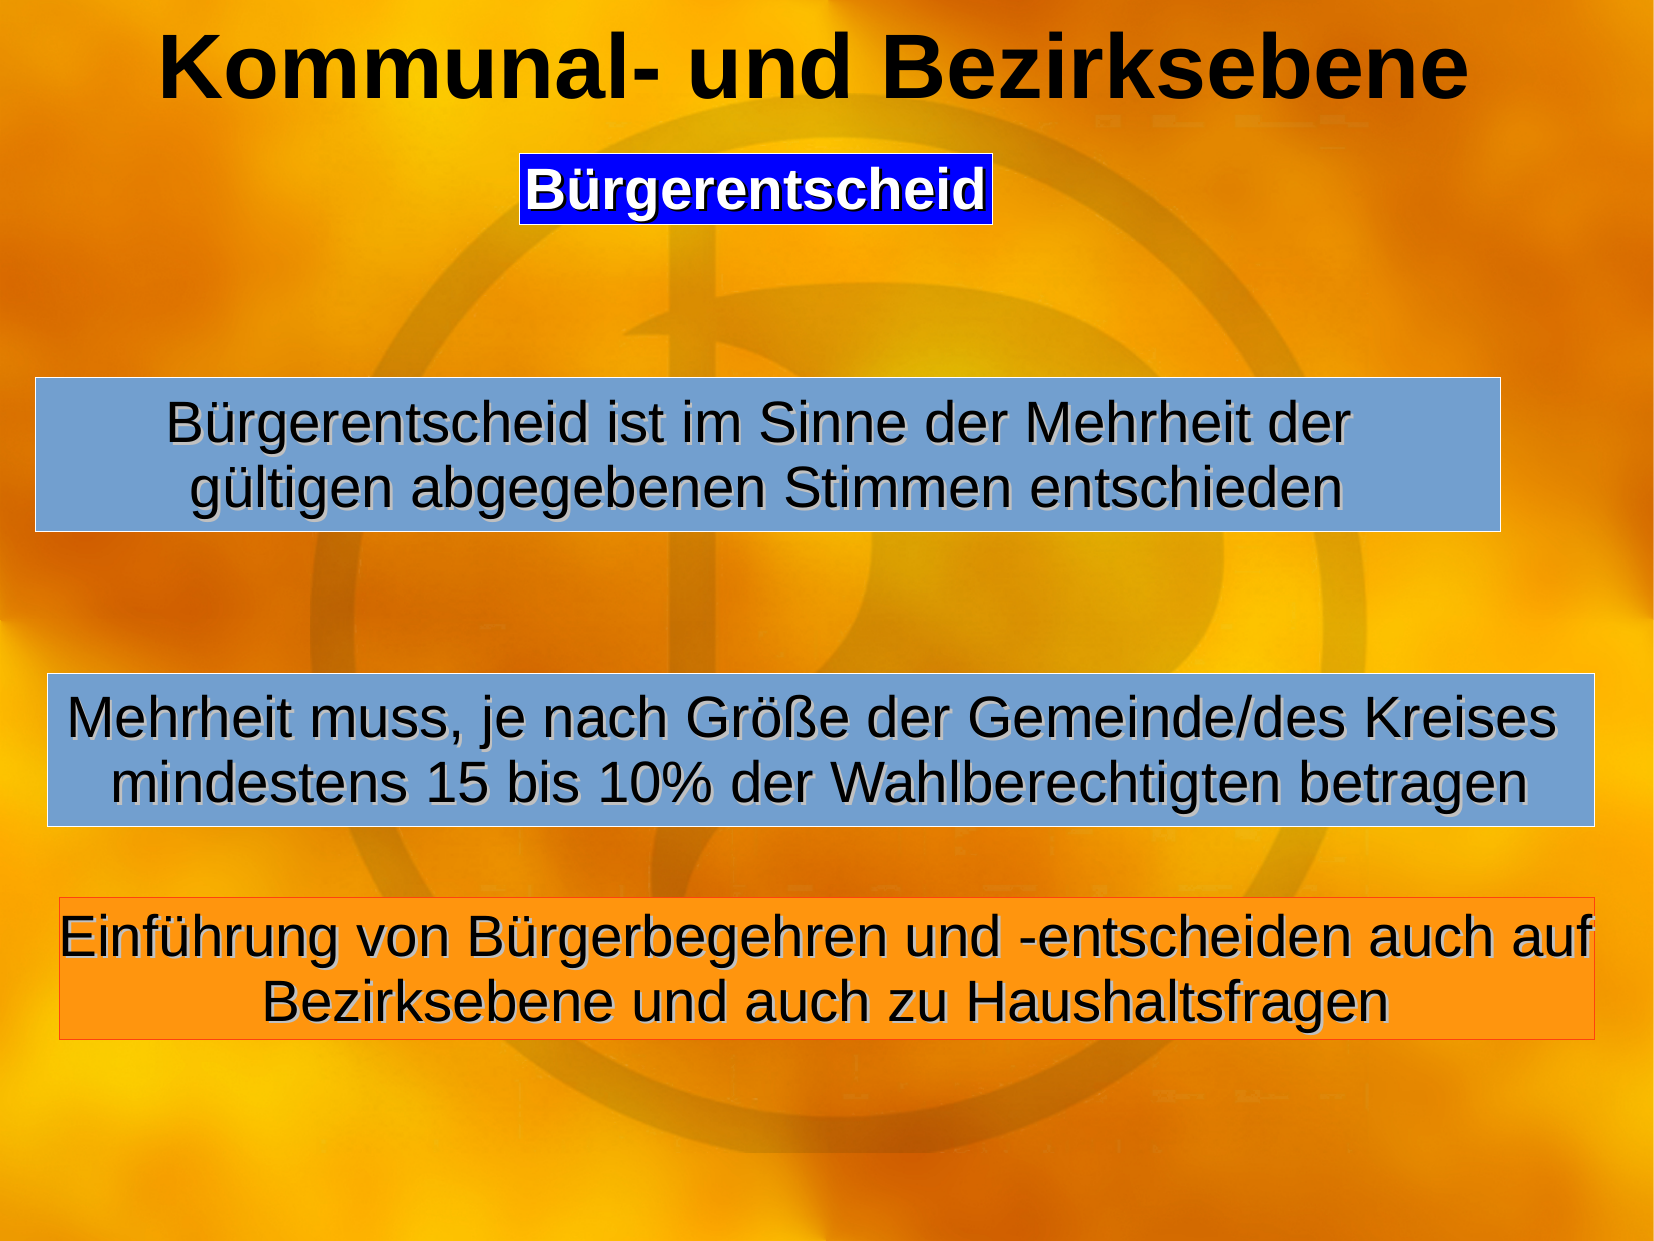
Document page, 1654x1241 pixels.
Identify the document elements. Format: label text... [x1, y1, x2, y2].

text_box Bürgerentscheid [519, 153, 993, 225]
text_box Bürgerentscheid ist im Sinne der Mehrheit der gültigen abgegebenen Stimmen entschieden [35, 377, 1501, 532]
picture [0, 0, 1654, 1241]
title Kommunal- und Bezirksebene [59, 15, 1571, 119]
text_box Mehrheit muss, je nach Größe der Gemeinde/des Kreises mindestens 15 bis 10% der Wahlberechtigten betragen [47, 673, 1595, 827]
text_box Einführung von Bürgerbegehren und -entscheiden auch auf Bezirksebene und auch zu Haushaltsfragen [59, 897, 1595, 1040]
